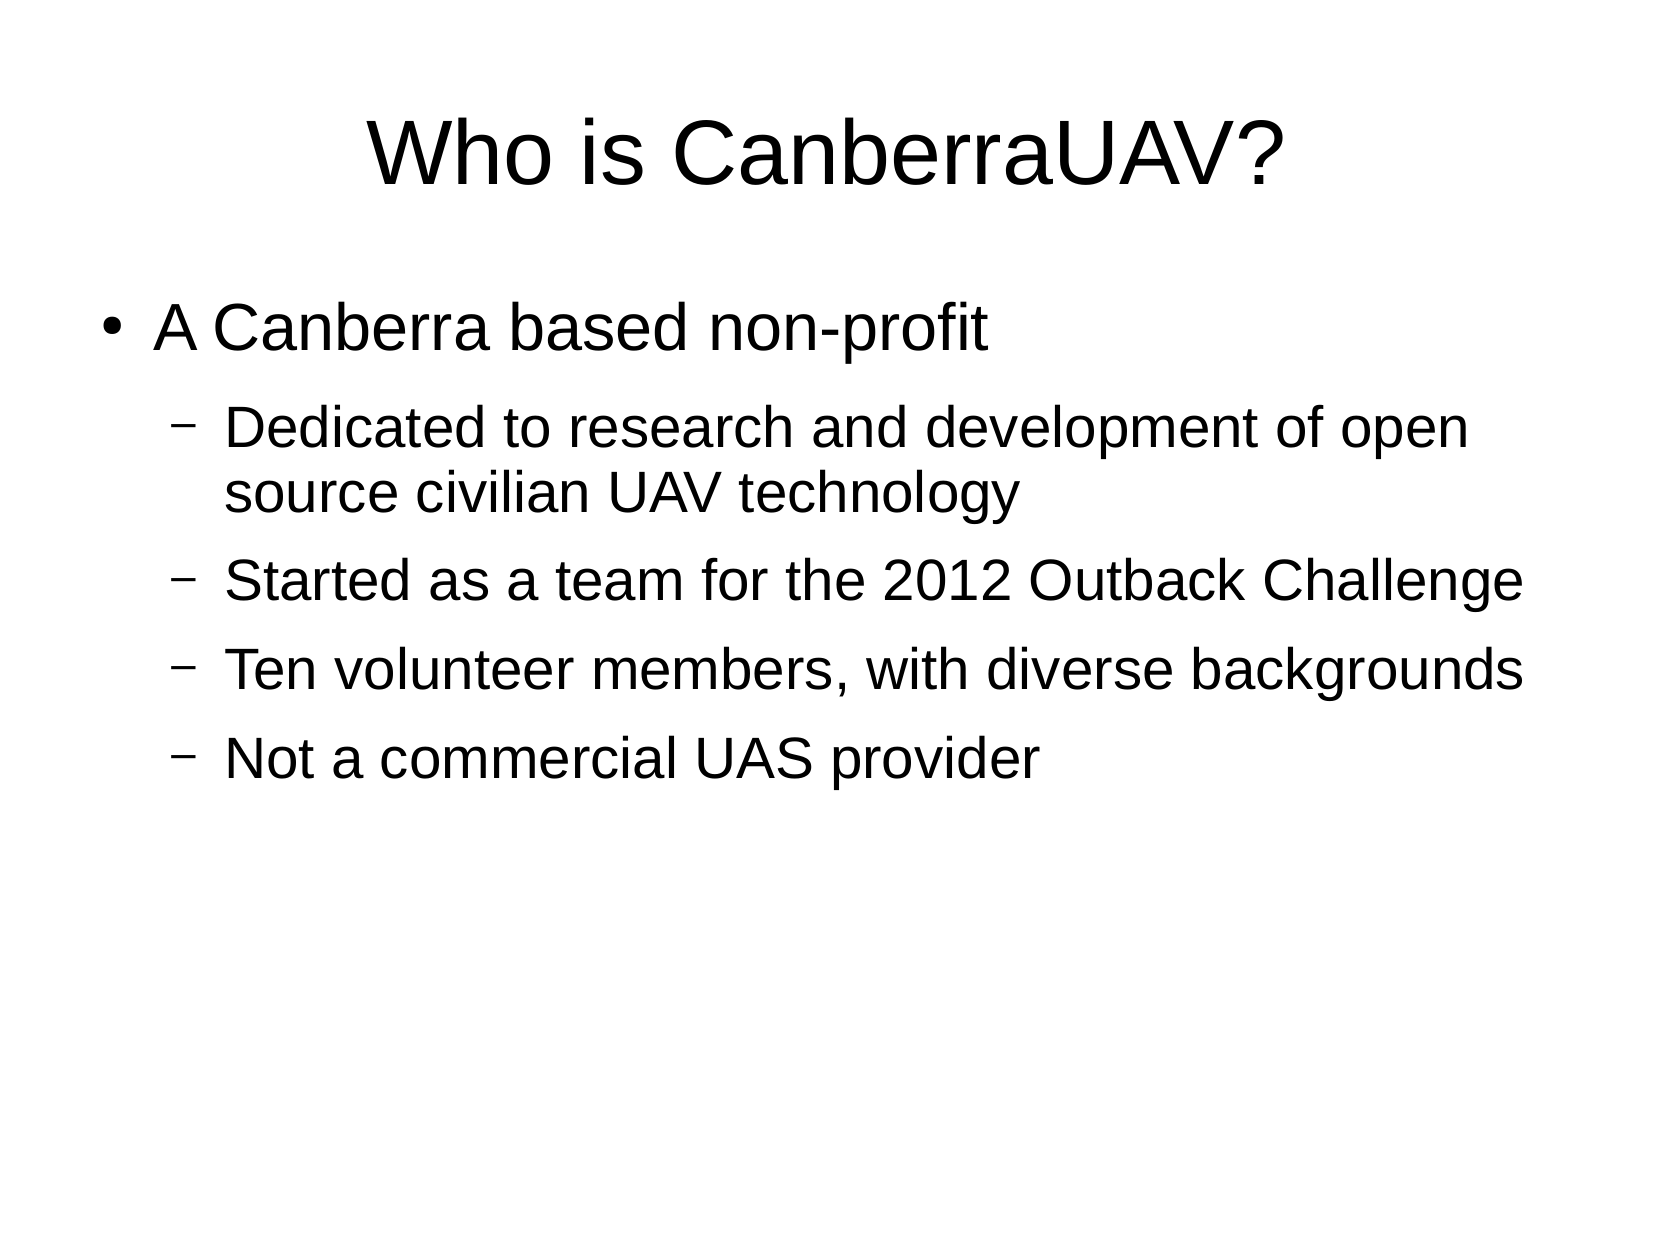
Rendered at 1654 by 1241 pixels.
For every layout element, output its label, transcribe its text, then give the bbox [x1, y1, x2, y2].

list A Canberra based non-profit Dedicated to research and development of open source civilian UAV technology Started as a team for the 2012 Outback Challenge Ten volunteer members, with diverse backgrounds Not a commercial UAS provider [82, 290, 1538, 1010]
title Who is CanberraUAV? [82, 49, 1571, 257]
